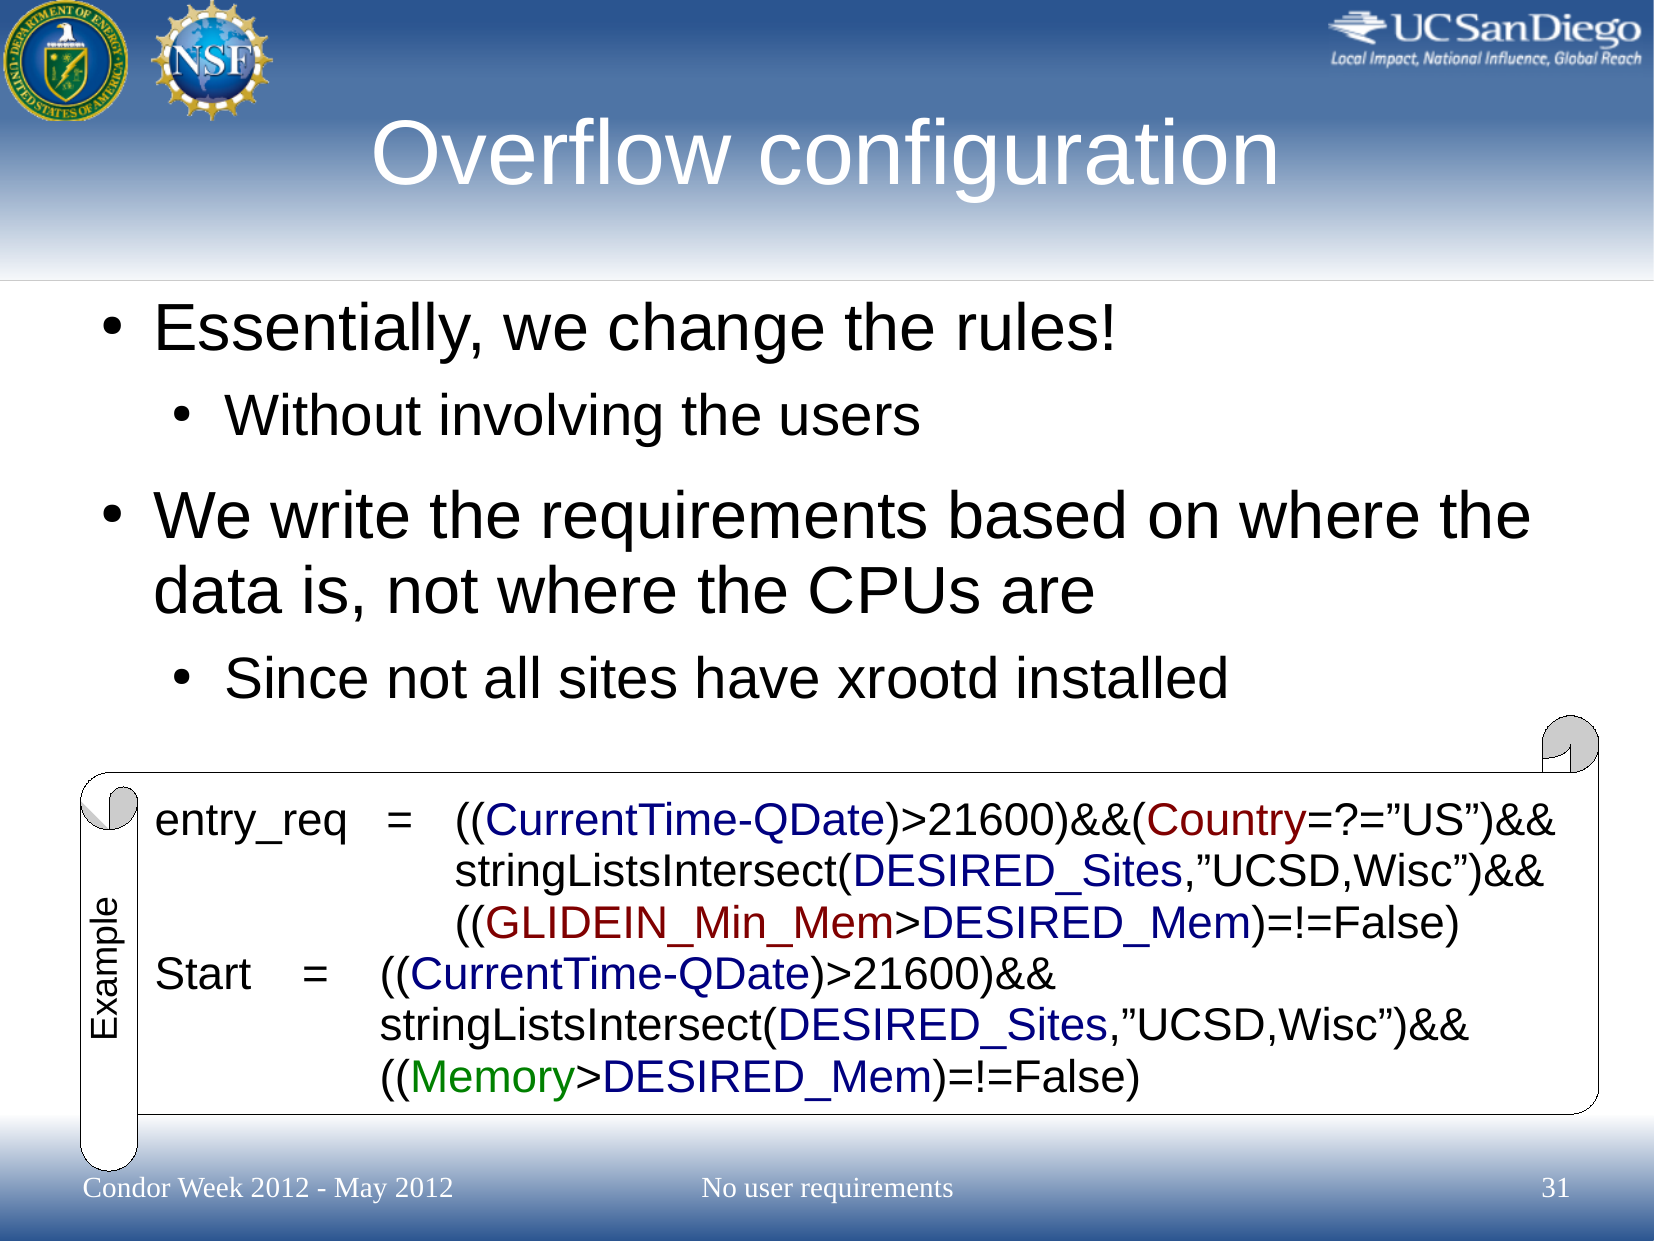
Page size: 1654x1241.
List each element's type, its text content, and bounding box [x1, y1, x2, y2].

picture [0, 0, 1654, 288]
list Essentially, we change the rules! Without involving the users We write the requirements based on where the data is, not where the CPUs are Since not all sites have xrootd installed [82, 290, 1571, 789]
title Overflow configuration [82, 56, 1571, 250]
text_box [80, 715, 1599, 1172]
text_box Example [75, 881, 133, 1057]
text_box entry_req = ((CurrentTime-QDate)>21600)&&(Country=?=”US”)&& stringListsIntersect(DESIRED_Sites,”UCSD,Wisc”)&& ((GLIDEIN_Min_Mem>DESIRED_Mem)=!=False) Start = ((CurrentTime-QDate)>21600)&& stringListsIntersect(DESIRED_Sites,”UCSD,Wisc”)&& ((Memory>DESIRED_Mem)=!=False) [139, 786, 1572, 1110]
